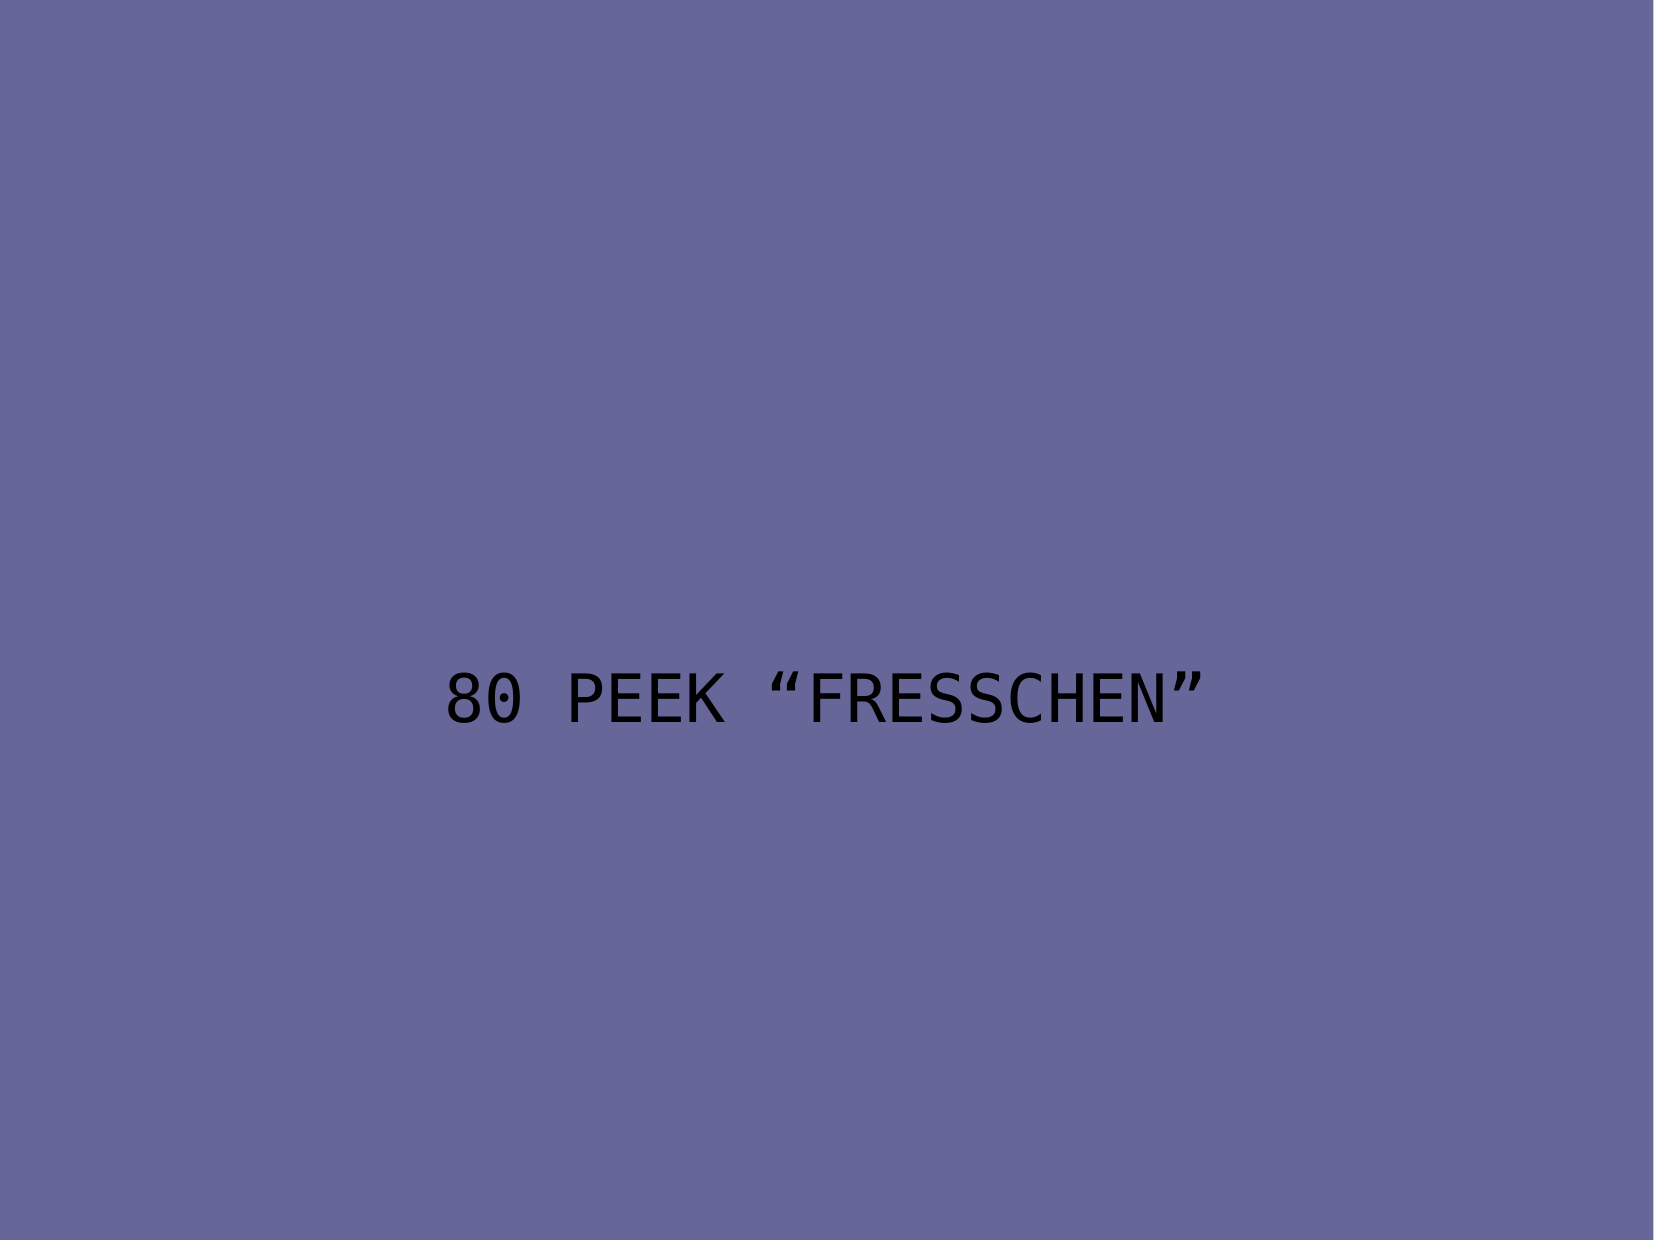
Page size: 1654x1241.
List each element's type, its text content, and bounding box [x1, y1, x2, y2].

subtitle 80 PEEK “FRESSCHEN” [82, 297, 1571, 1102]
